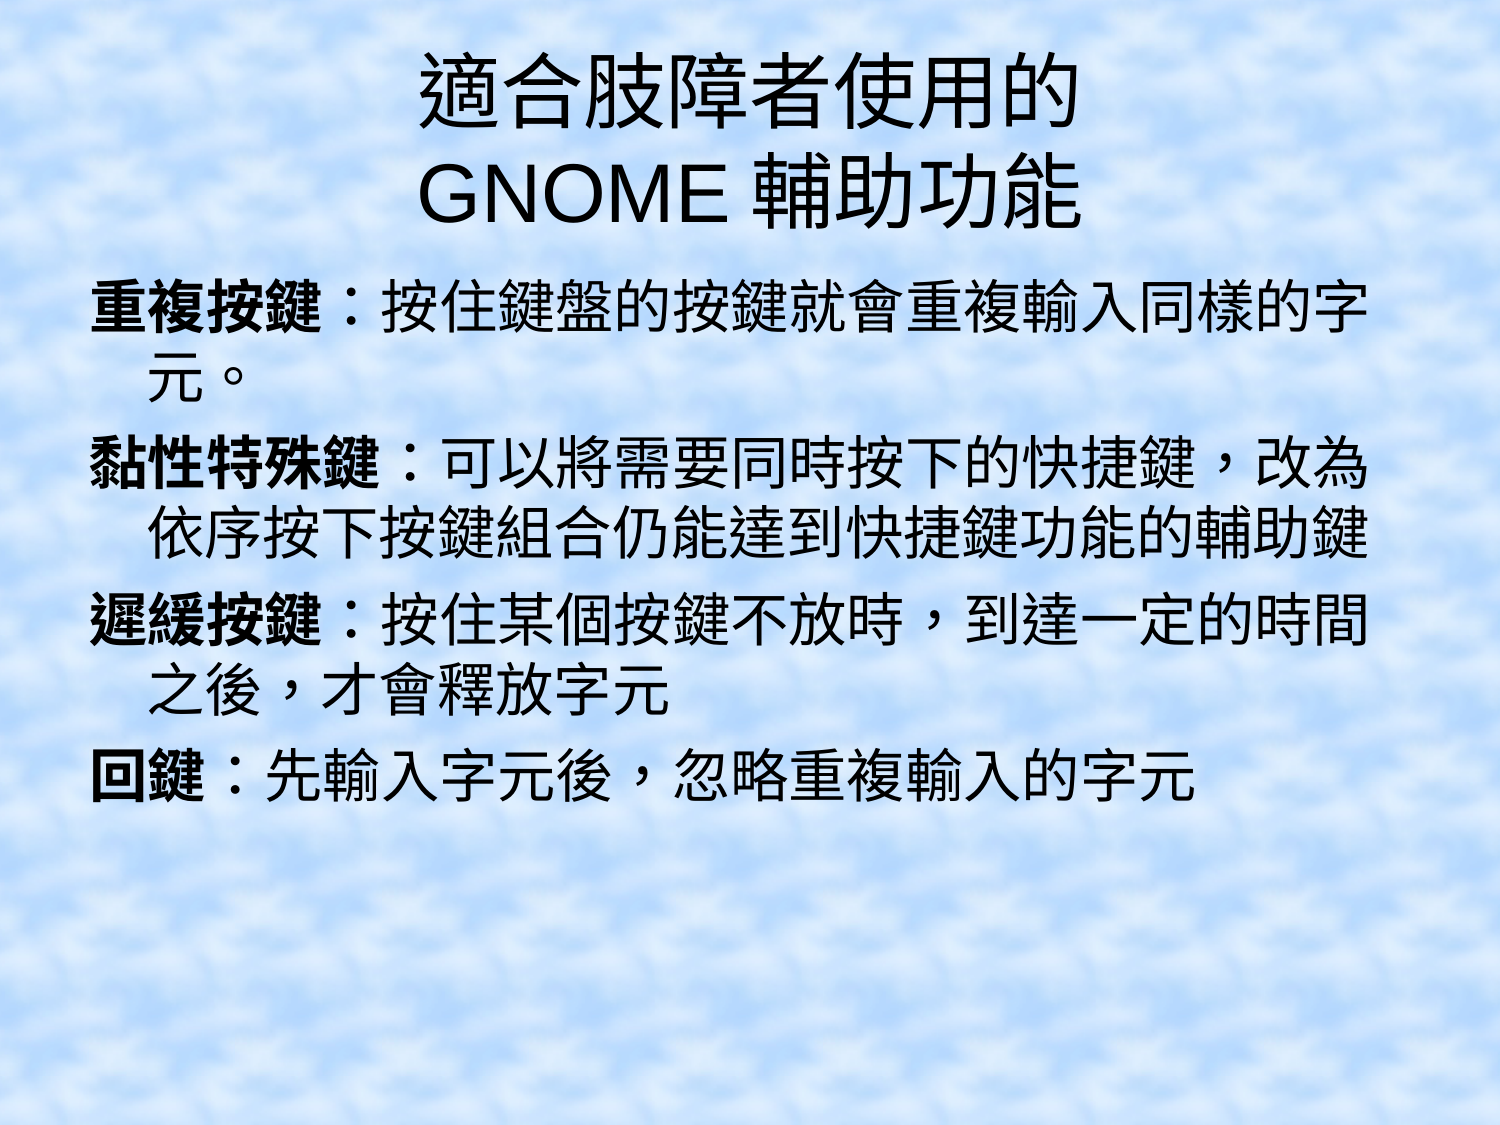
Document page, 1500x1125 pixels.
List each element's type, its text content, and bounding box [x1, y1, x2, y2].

list 重複按鍵：按住鍵盤的按鍵就會重複輸入同樣的字元。 黏性特殊鍵：可以將需要同時按下的快捷鍵，改為依序按下按鍵組合仍能達到快捷鍵功能的輔助鍵 遲緩按鍵：按住某個按鍵不放時，到達一定的時間之後，才會釋放字元 回鍵：先輸入字元後，忽略重複輸入的字元 [75, 262, 1426, 1006]
title 適合肢障者使用的 GNOME輔助功能 [75, 20, 1426, 257]
picture [0, 0, 1500, 1125]
